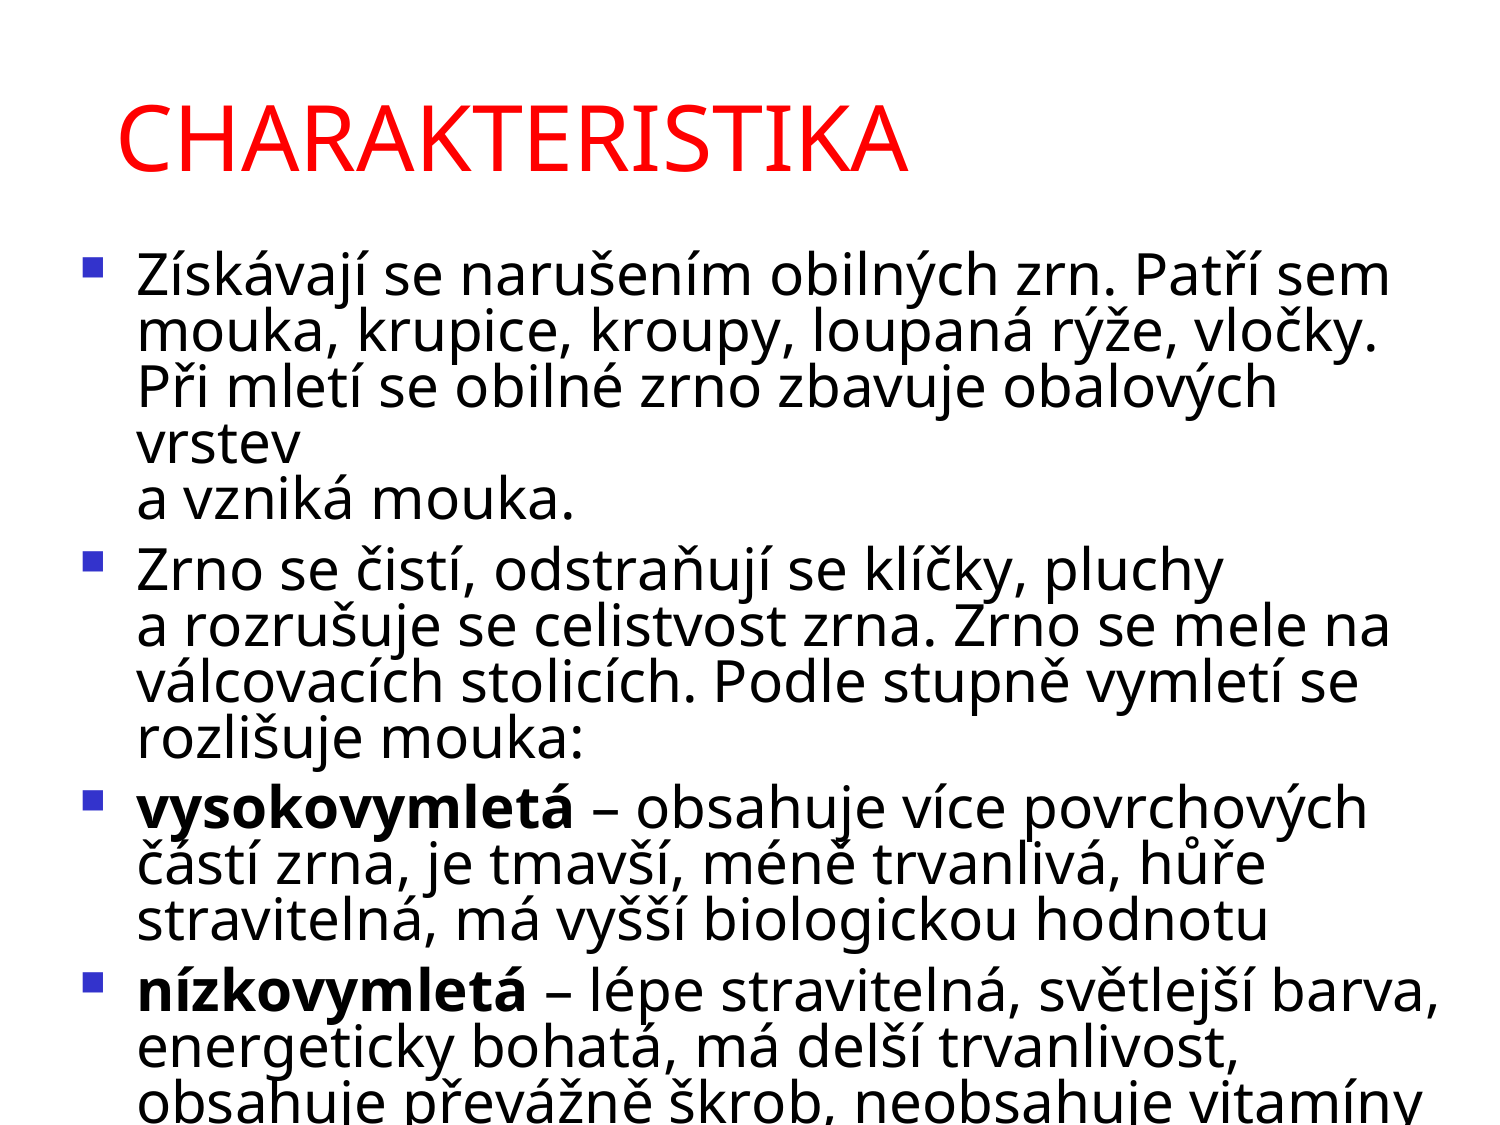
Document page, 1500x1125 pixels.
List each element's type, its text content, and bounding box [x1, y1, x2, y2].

list Získávají se narušením obilných zrn. Patří sem mouka, krupice, kroupy, loupaná rýže, vločky. Při mletí se obilné zrno zbavuje obalových vrstev a vzniká mouka. Zrno se čistí, odstraňují se klíčky, pluchy a rozrušuje se celistvost zrna. Zrno se mele na válcovacích stolicích. Podle stupně vymletí se rozlišuje mouka: vysokovymletá – obsahuje více povrchových částí zrna, je tmavší, méně trvanlivá, hůře stravitelná, má vyšší biologickou hodnotu nízkovymletá – lépe stravitelná, světlejší barva, energeticky bohatá, má delší trvanlivost, obsahuje převážně škrob, neobsahuje vitamíny a tuk. [64, 243, 1469, 1095]
title CHARAKTERISTIKA [100, 0, 1379, 198]
